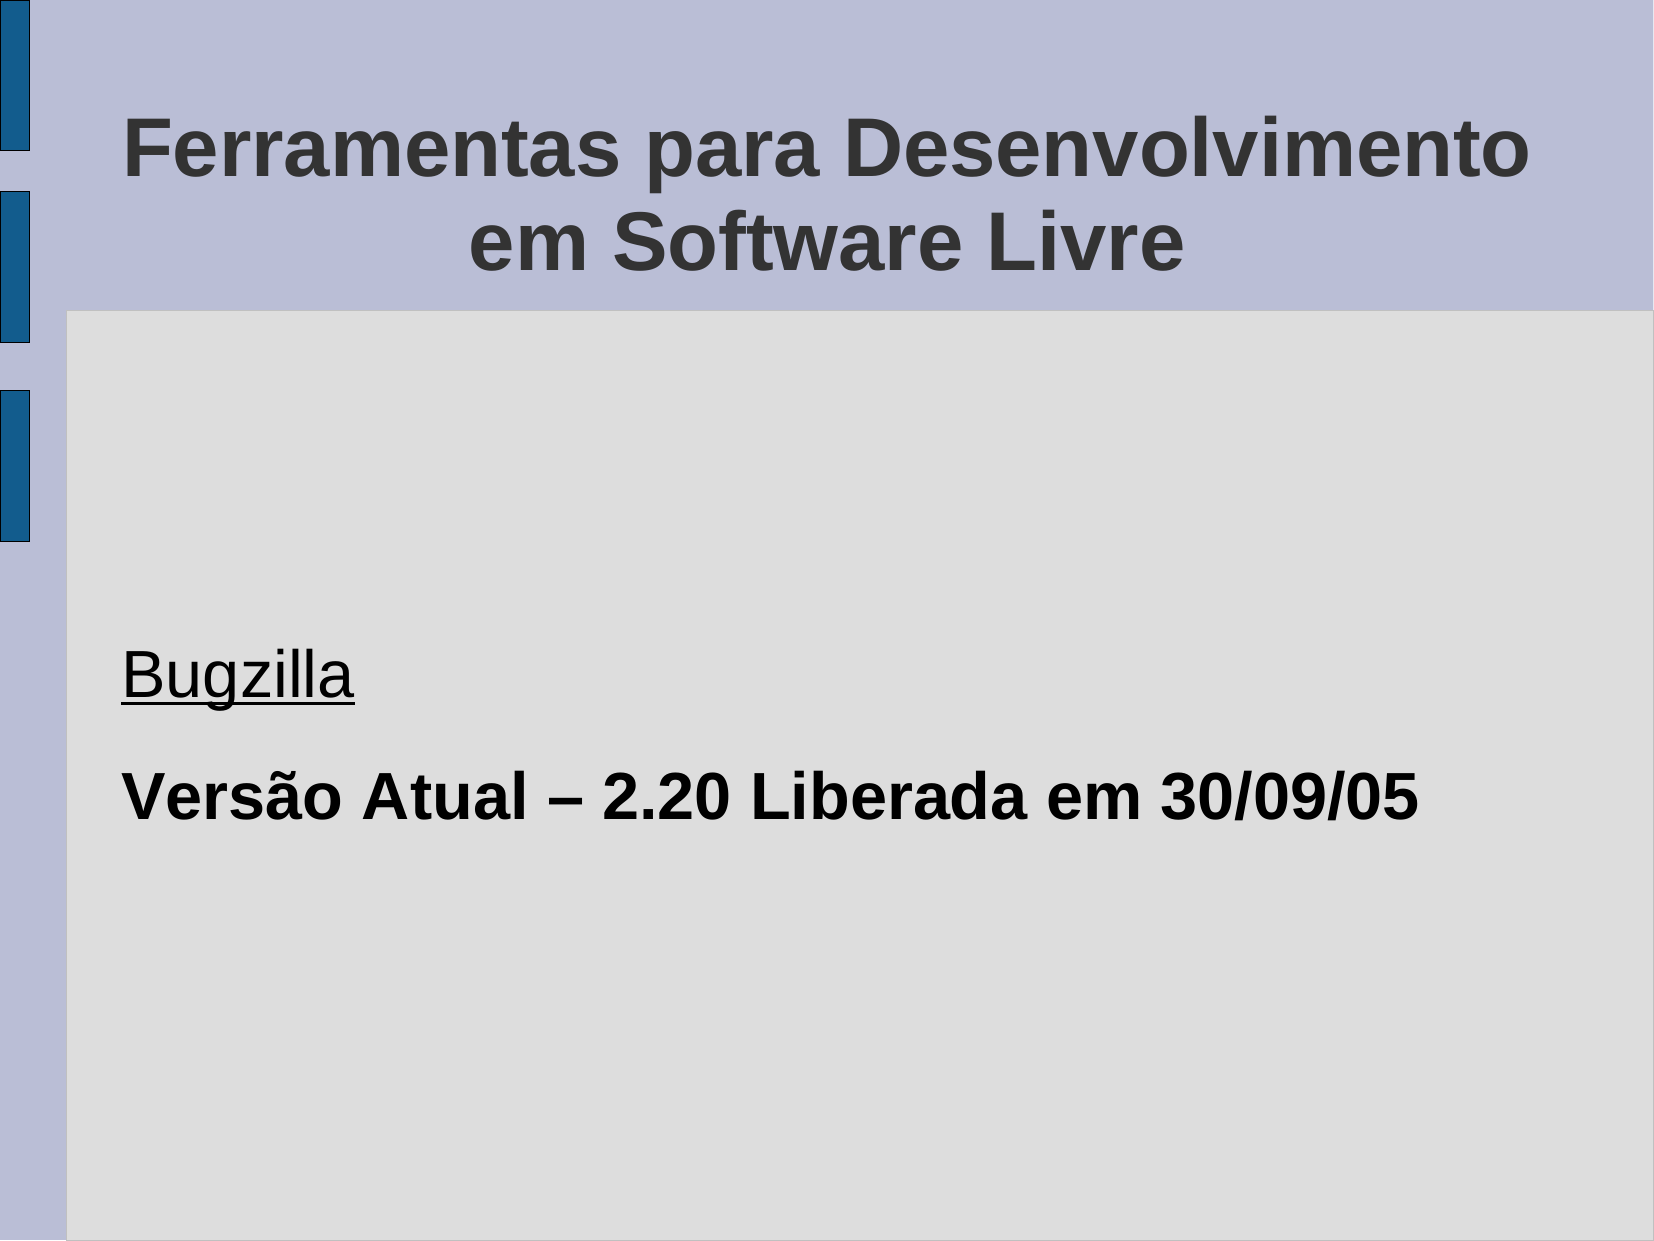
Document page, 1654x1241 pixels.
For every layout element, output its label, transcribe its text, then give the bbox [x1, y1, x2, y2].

title Ferramentas para Desenvolvimento em Software Livre [121, 91, 1534, 299]
subtitle Bugzilla Versão Atual – 2.20 Liberada em 30/09/05 [121, 344, 1534, 1127]
